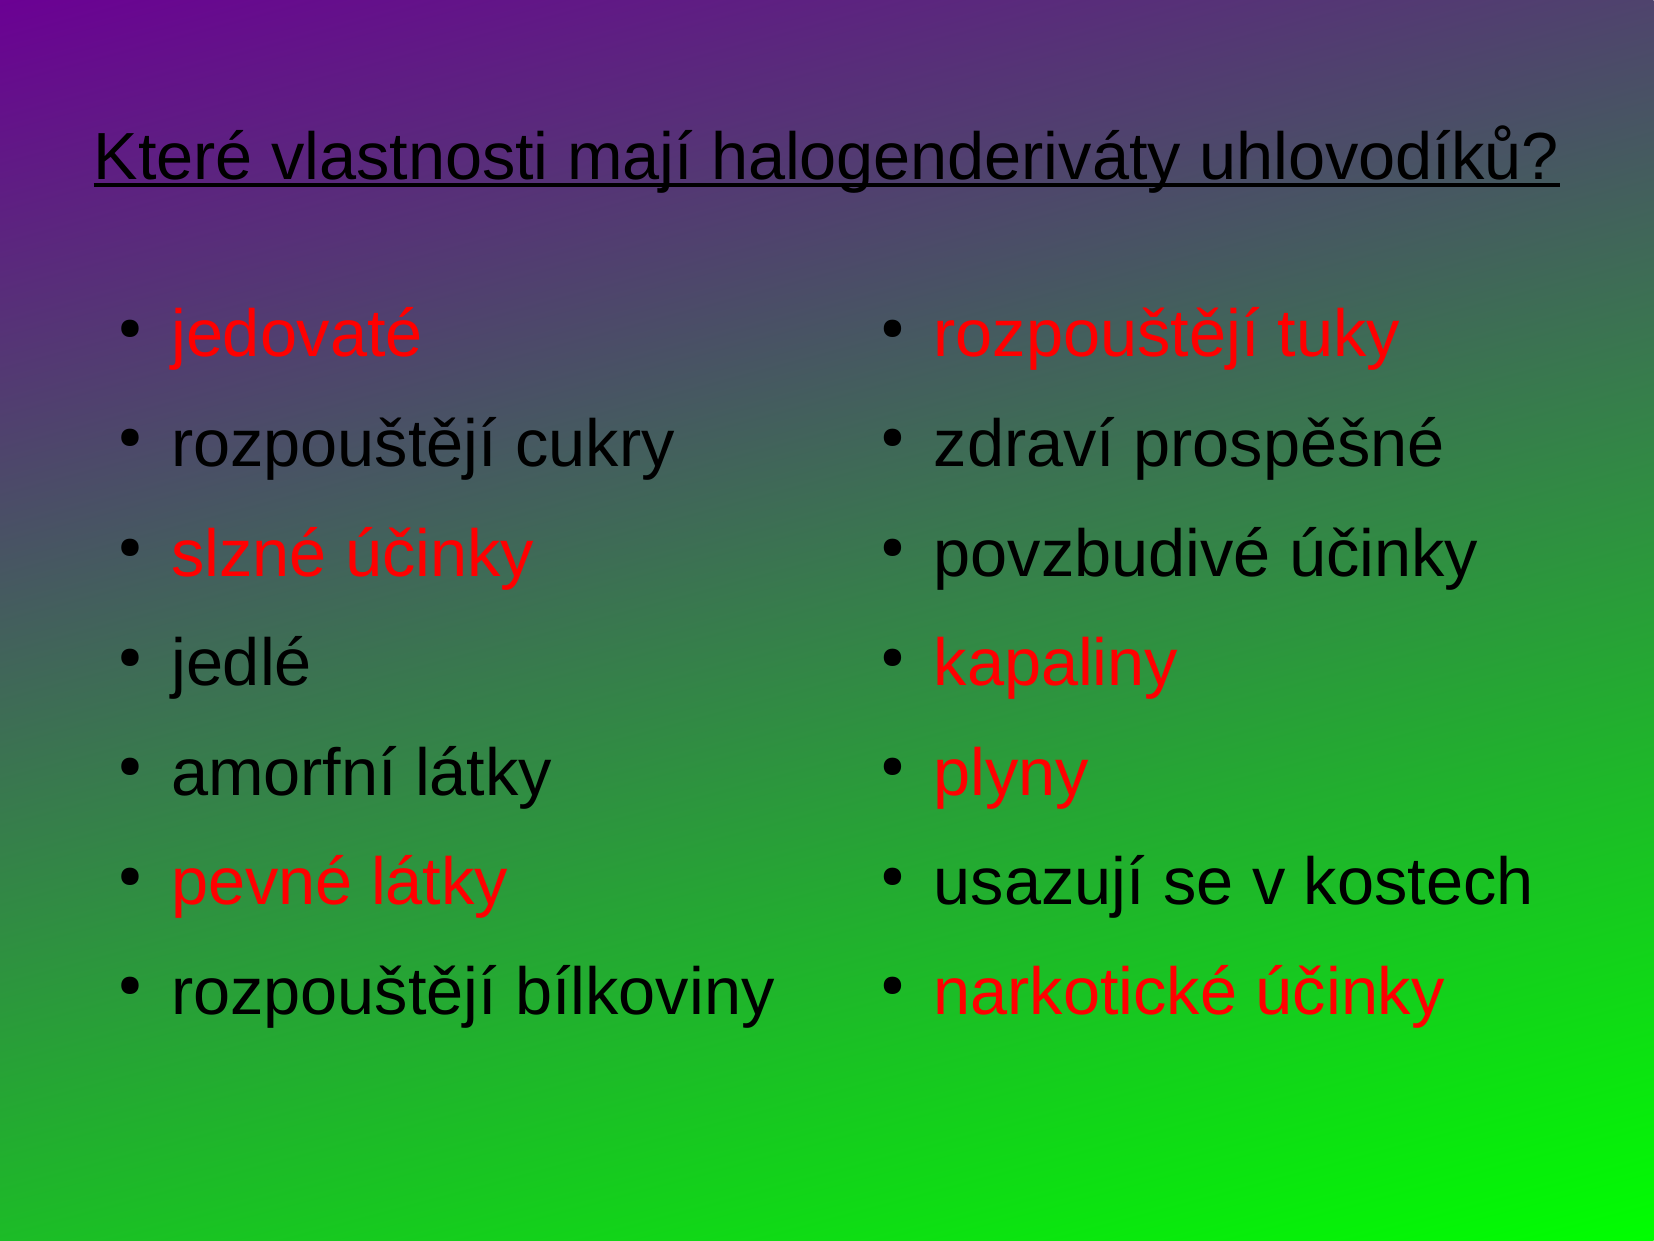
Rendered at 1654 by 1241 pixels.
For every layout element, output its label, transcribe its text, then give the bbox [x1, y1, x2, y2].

list rozpouštějí tuky zdraví prospěšné povzbudivé účinky kapaliny plyny usazují se v kostech narkotické účinky [845, 290, 1572, 1063]
title Které vlastnosti mají halogenderiváty uhlovodíků? [82, 49, 1571, 257]
list jedovaté rozpouštějí cukry slzné účinky jedlé amorfní látky pevné látky rozpouštějí bílkoviny [82, 290, 809, 1109]
